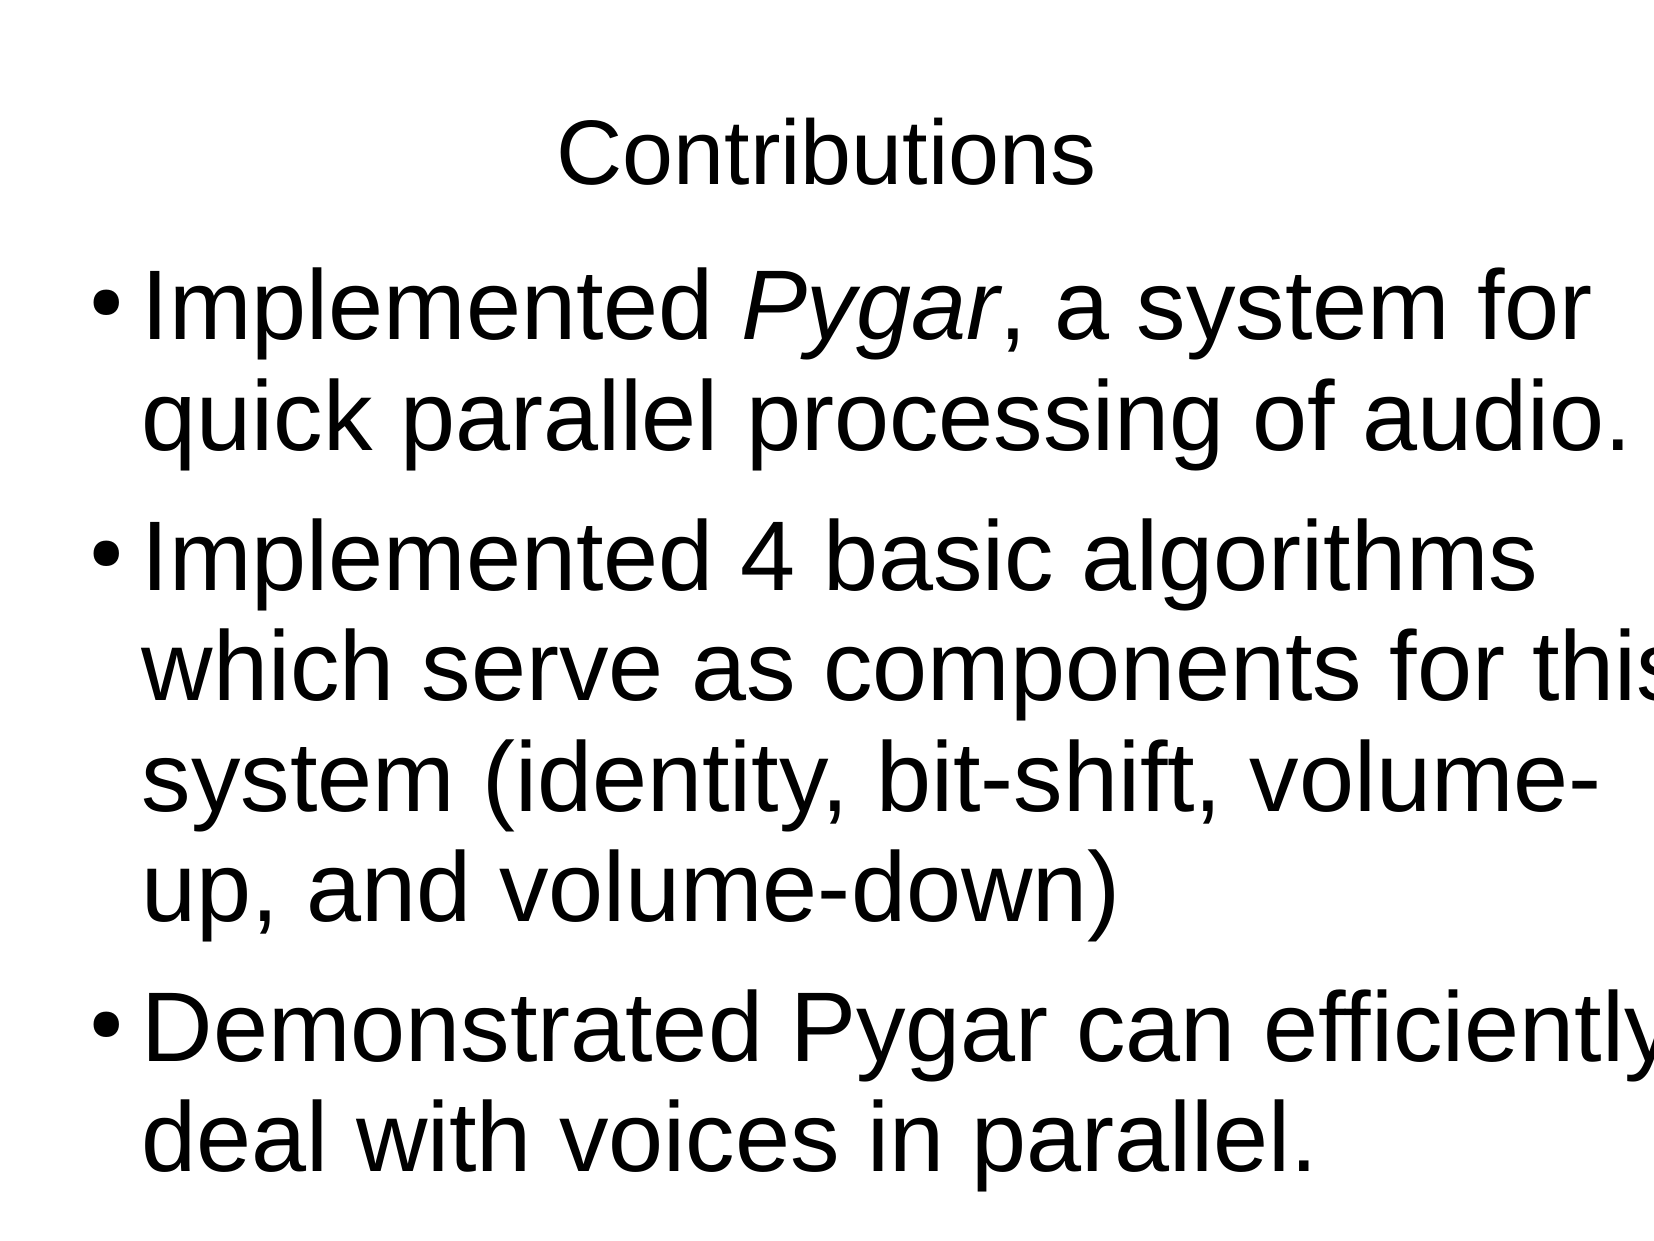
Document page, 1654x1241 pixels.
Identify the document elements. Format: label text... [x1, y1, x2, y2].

title Contributions [82, 49, 1571, 250]
list Implemented Pygar, a system for quick parallel processing of audio. Implemented 4 basic algorithms which serve as components for this system (identity, bit-shift, volume-up, and volume-down) Demonstrated Pygar can efficiently deal with voices in parallel. [71, 250, 1654, 1241]
